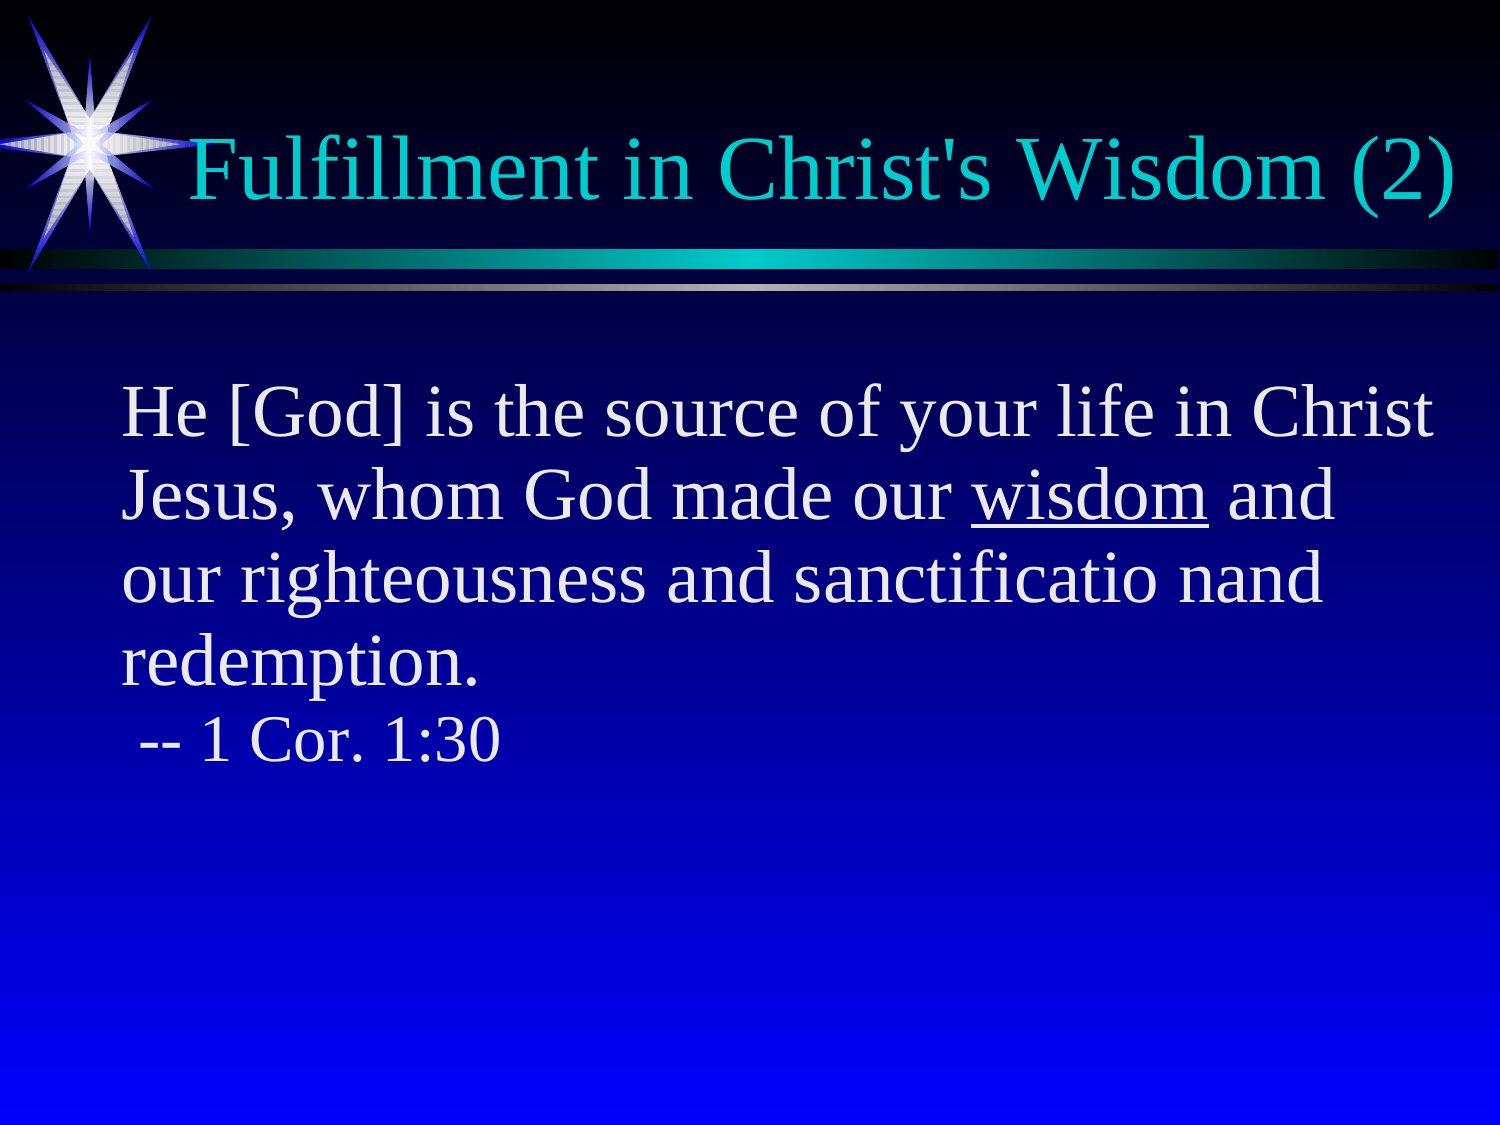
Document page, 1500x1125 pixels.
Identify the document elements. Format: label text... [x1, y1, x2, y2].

title Fulfillment in Christ's Wisdom (2) [187, 74, 1463, 263]
text_box He [God] is the source of your life in Christ Jesus, whom God made our wisdom and our righteousness and sanctificatio nand redemption. -- 1 Cor. 1:30 [106, 362, 1457, 858]
